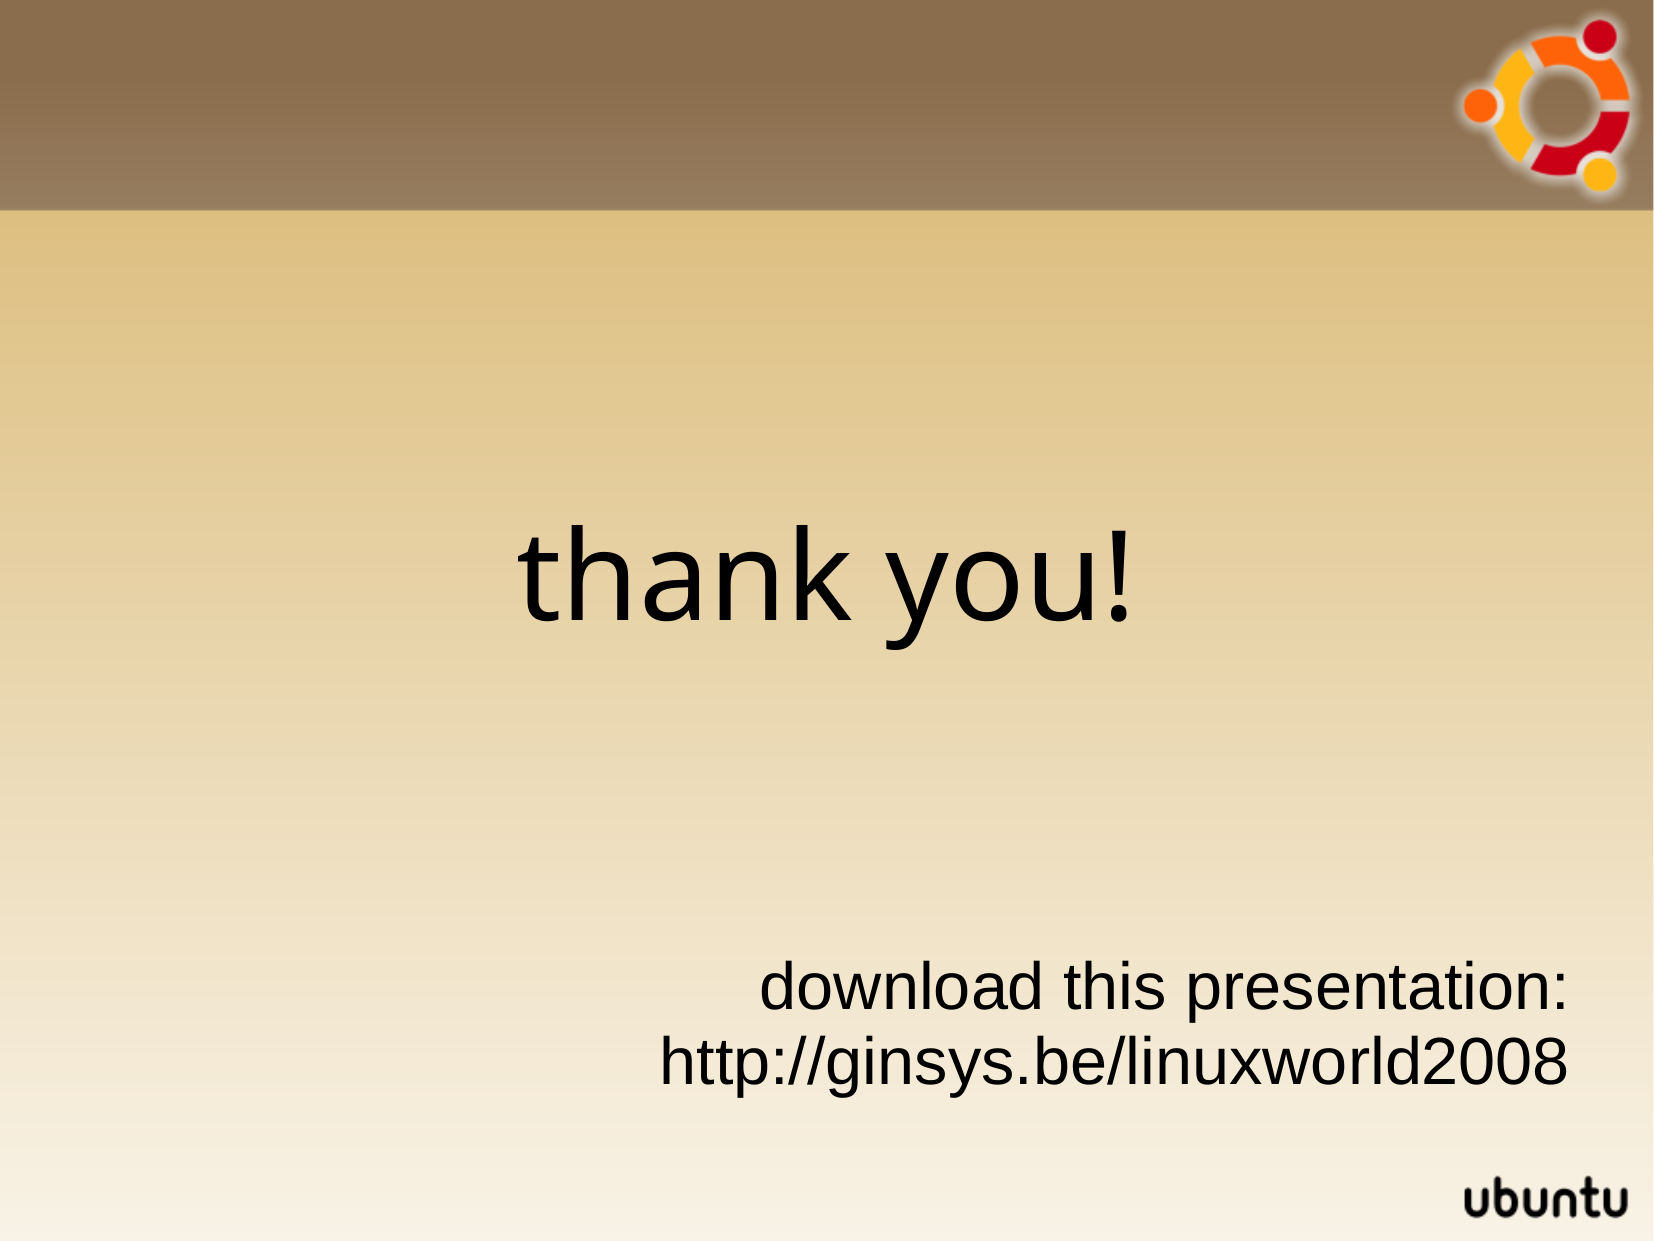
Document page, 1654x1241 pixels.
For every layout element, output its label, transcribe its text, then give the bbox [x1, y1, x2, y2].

subtitle download this presentation: http://ginsys.be/linuxworld2008 [82, 897, 1571, 1151]
picture [0, 0, 1654, 1241]
title thank you! [82, 468, 1571, 676]
